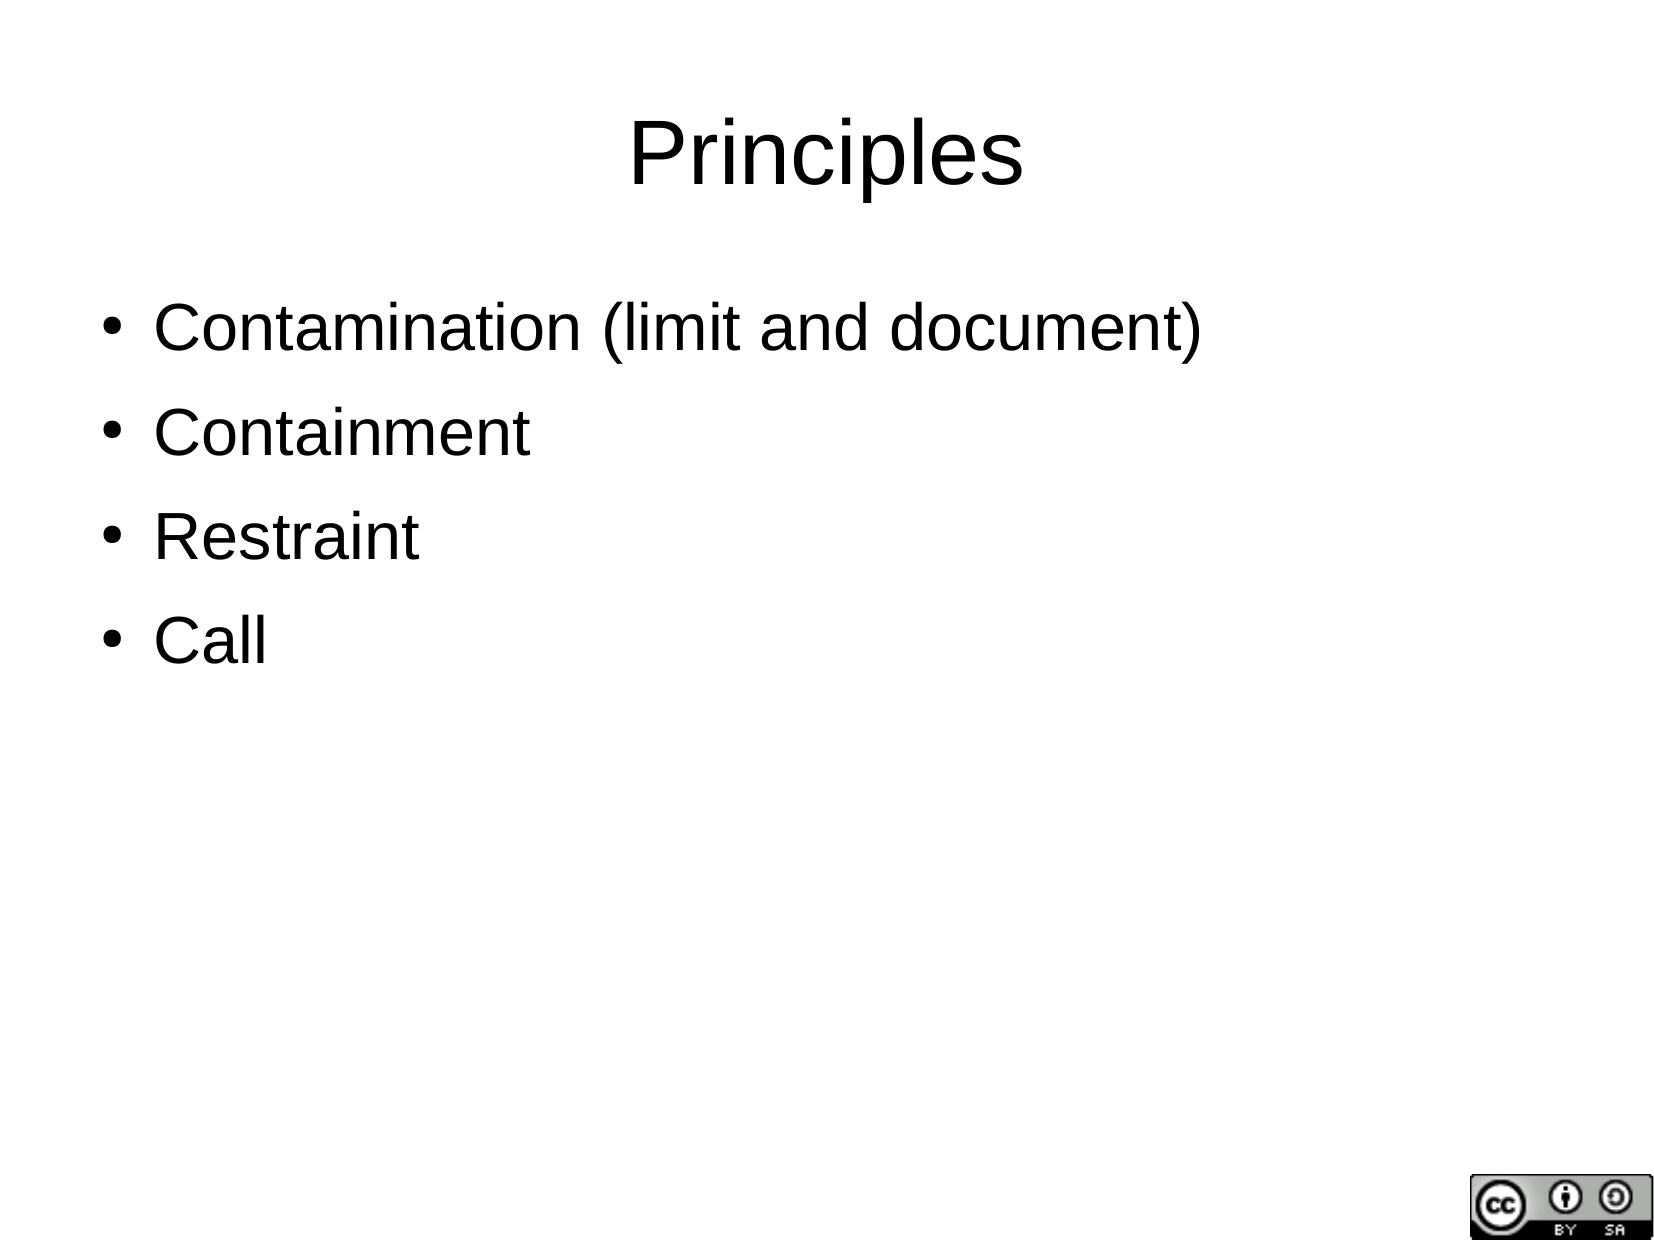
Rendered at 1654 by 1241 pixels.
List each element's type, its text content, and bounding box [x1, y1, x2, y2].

picture [1470, 1174, 1654, 1240]
title Principles [82, 49, 1571, 257]
list Contamination (limit and document) Containment Restraint Call [82, 290, 1571, 1010]
